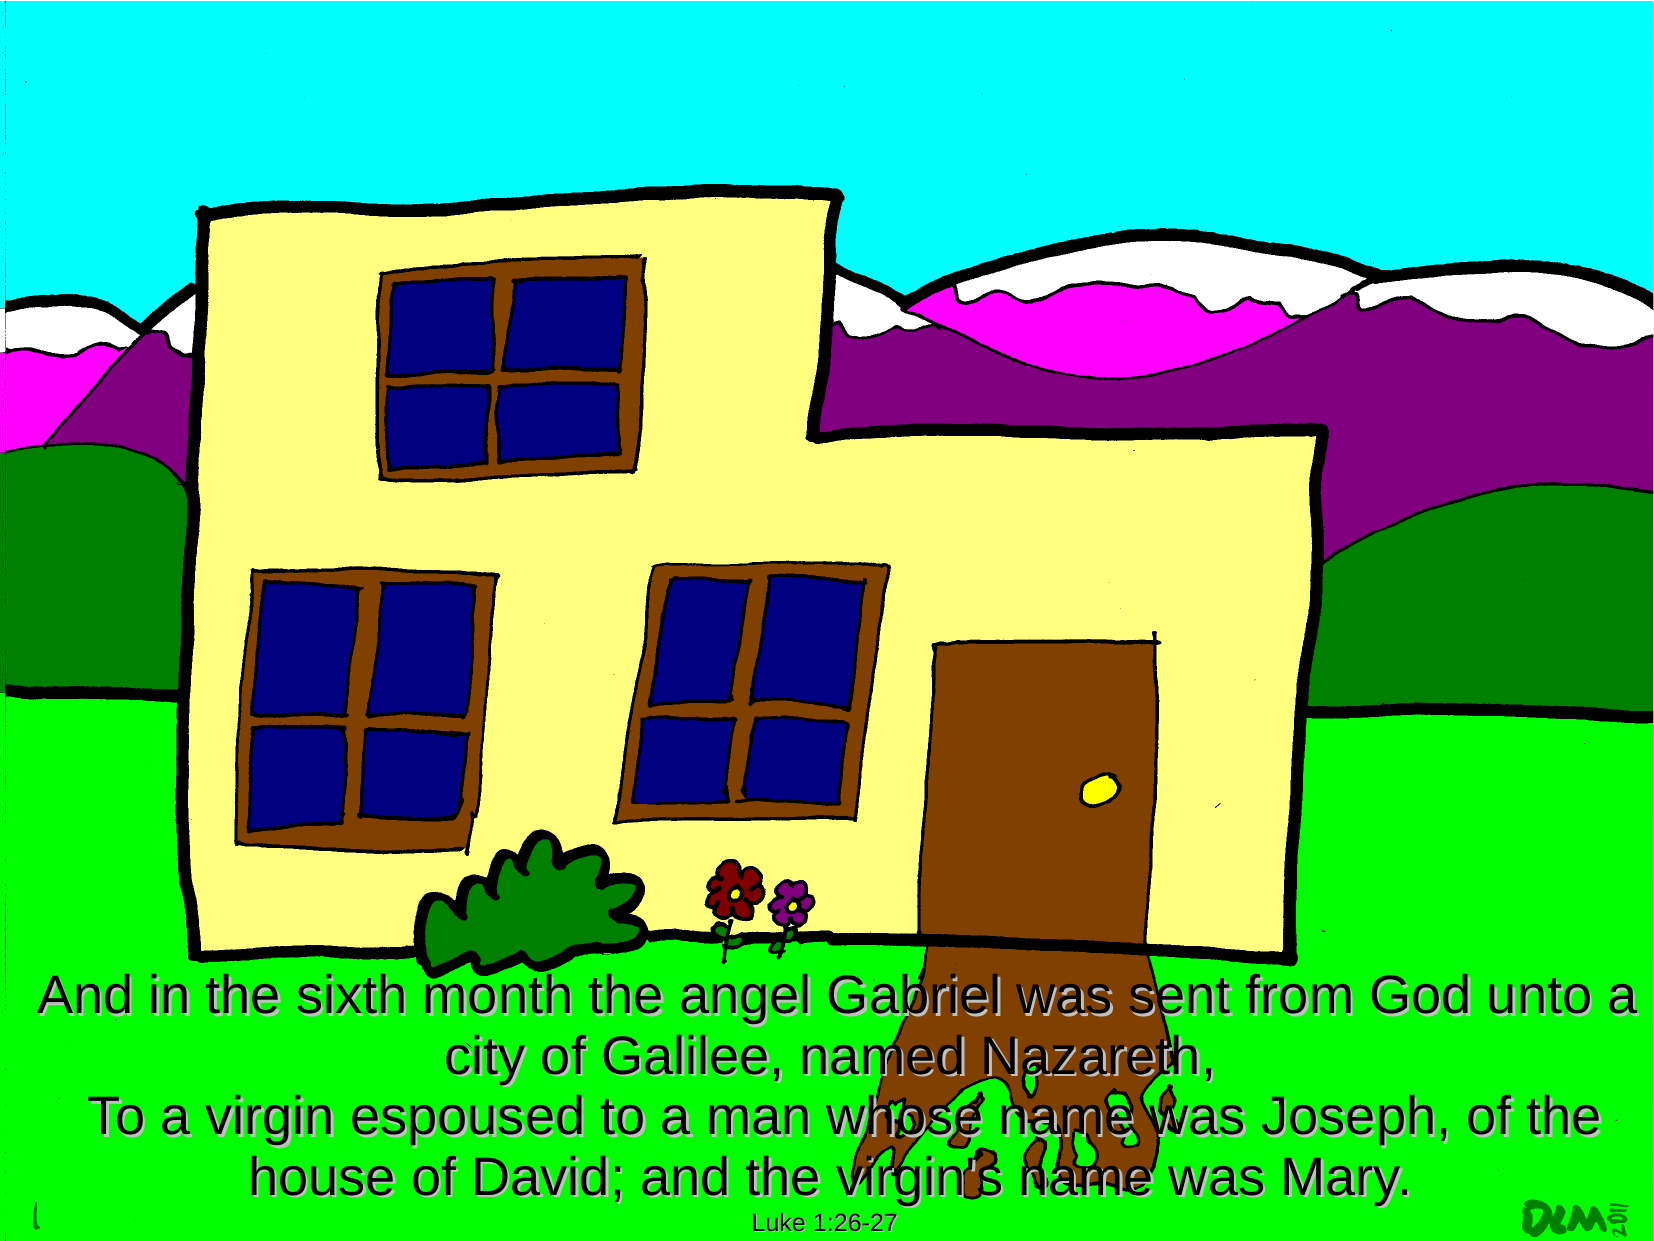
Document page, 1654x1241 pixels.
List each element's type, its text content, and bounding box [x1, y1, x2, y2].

picture [0, 1, 1654, 957]
text_box And in the sixth month the angel Gabriel was sent from God unto a city of Galilee, named Nazareth, To a virgin espoused to a man whose name was Joseph, of the house of David; and the virgin's name was Mary. [0, 957, 1654, 1215]
text_box Luke 1:26-27 [0, 1201, 1651, 1241]
